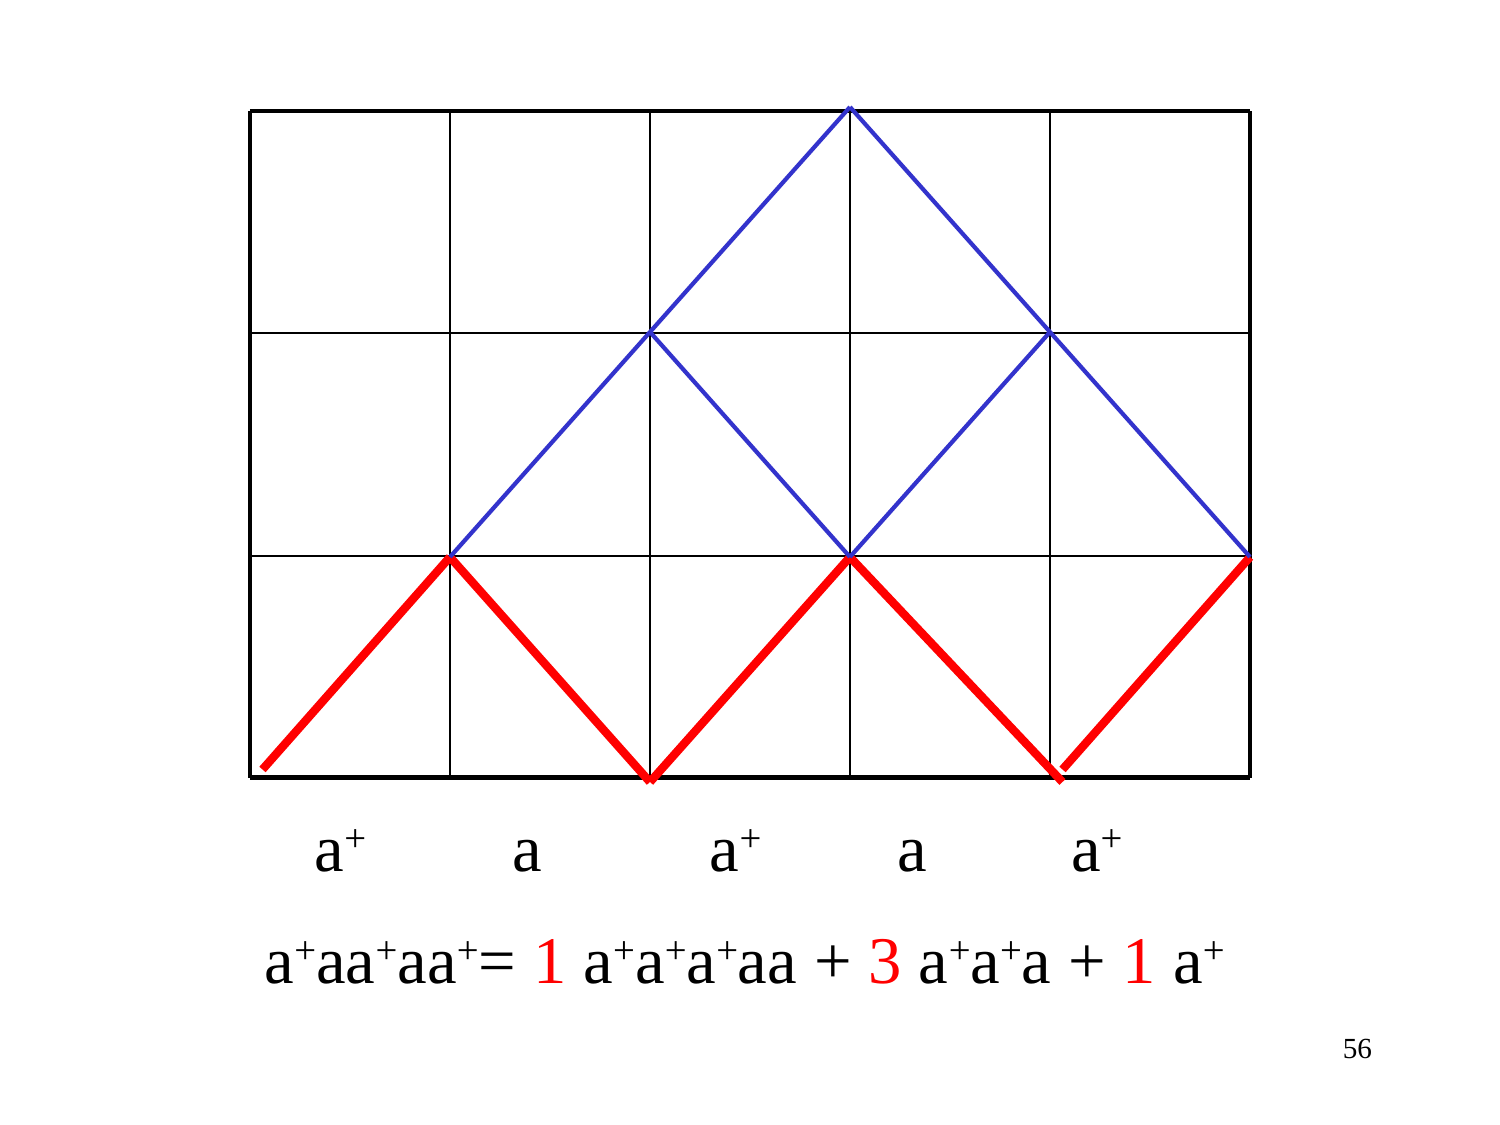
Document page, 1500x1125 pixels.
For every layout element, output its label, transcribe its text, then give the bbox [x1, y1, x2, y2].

text_box a+ a a+ a a+ a+aa+aa+= 1 a+a+a+aa + 3 a+a+a + 1 a+ [249, 807, 1276, 1006]
